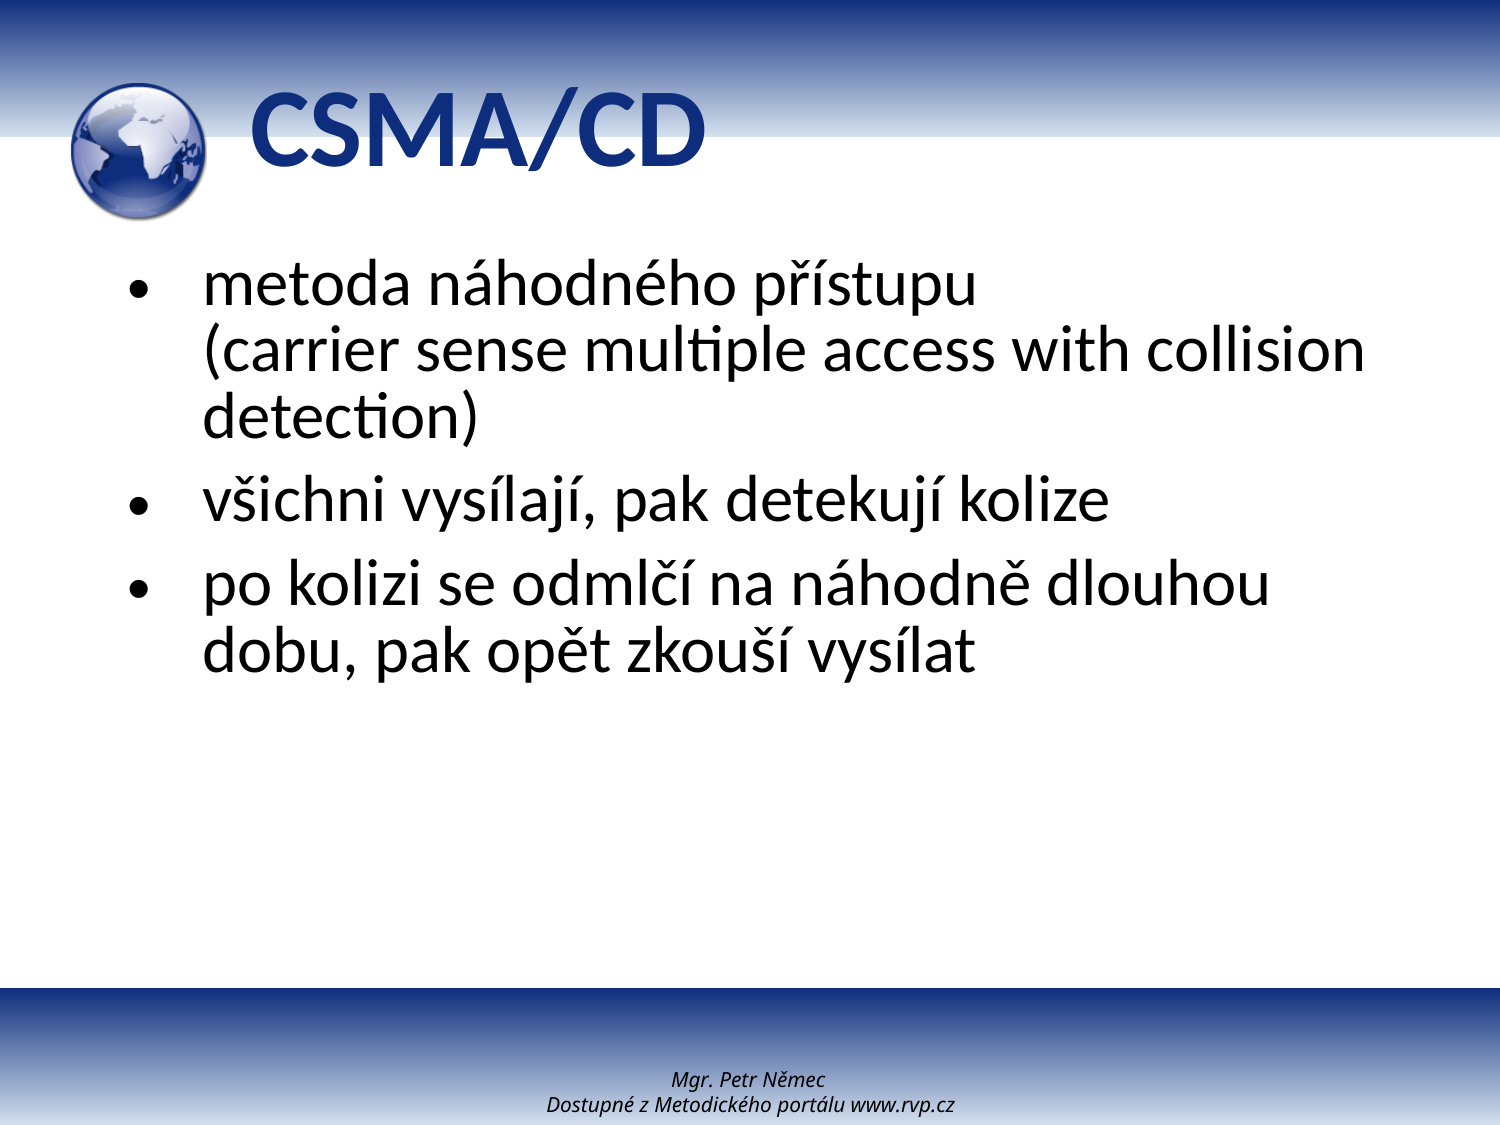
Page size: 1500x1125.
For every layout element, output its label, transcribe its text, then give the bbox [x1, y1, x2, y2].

title CSMA/CD [235, 45, 1426, 233]
picture [69, 83, 207, 222]
list metoda náhodného přístupu (carrier sense multiple access with collision detection) všichni vysílají, pak detekují kolize po kolizi se odmlčí na náhodně dlouhou dobu, pak opět zkouší vysílat [112, 247, 1388, 932]
